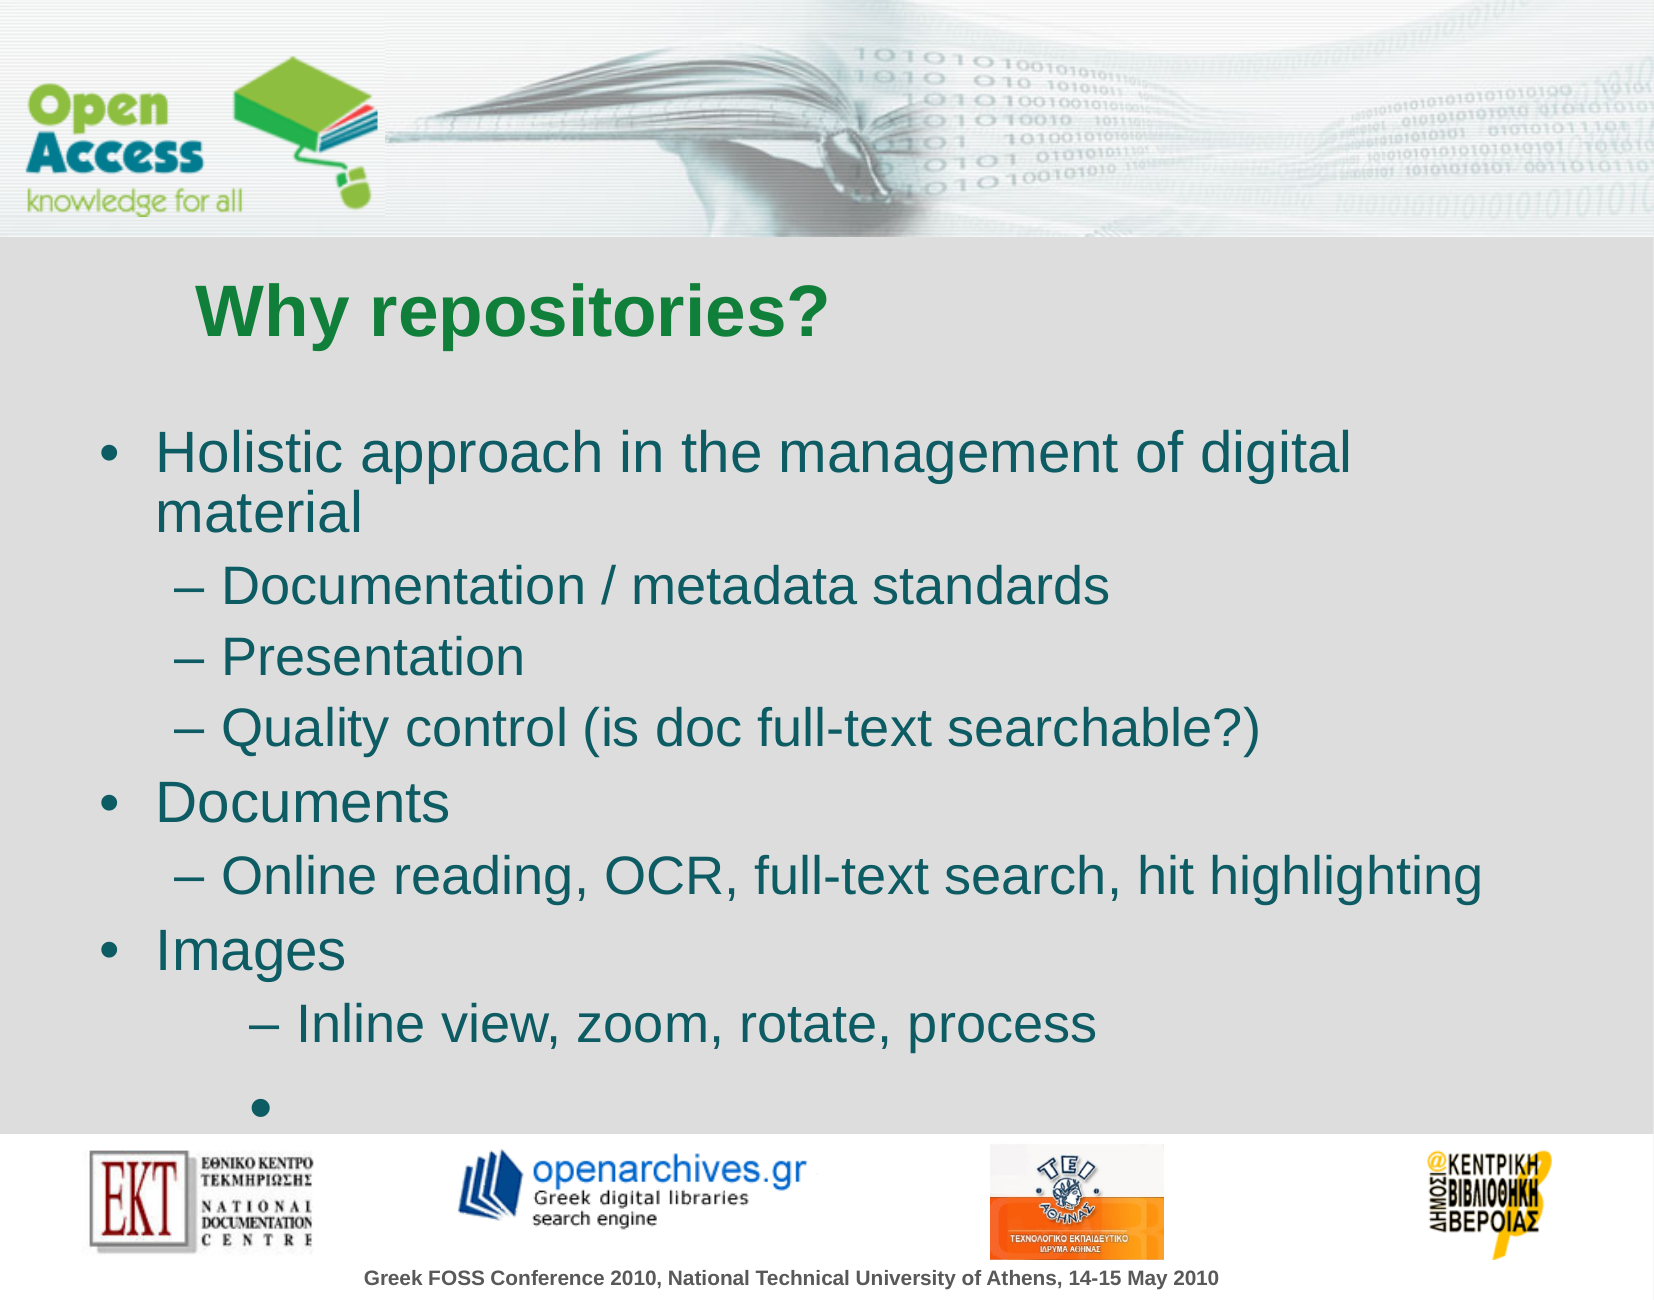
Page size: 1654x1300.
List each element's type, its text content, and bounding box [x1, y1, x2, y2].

text_box Holistic approach in the management of digital material Documentation / metadata standards Presentation Quality control (is doc full-text searchable?) Documents Online reading, OCR, full-text search, hit highlighting Images Inline view, zoom, rotate, process [82, 415, 1572, 1093]
picture [82, 1138, 323, 1260]
text_box Why repositories? [195, 274, 1516, 358]
picture [0, 0, 1654, 237]
picture [990, 1142, 1164, 1260]
picture [451, 1142, 851, 1231]
picture [1424, 1136, 1648, 1260]
